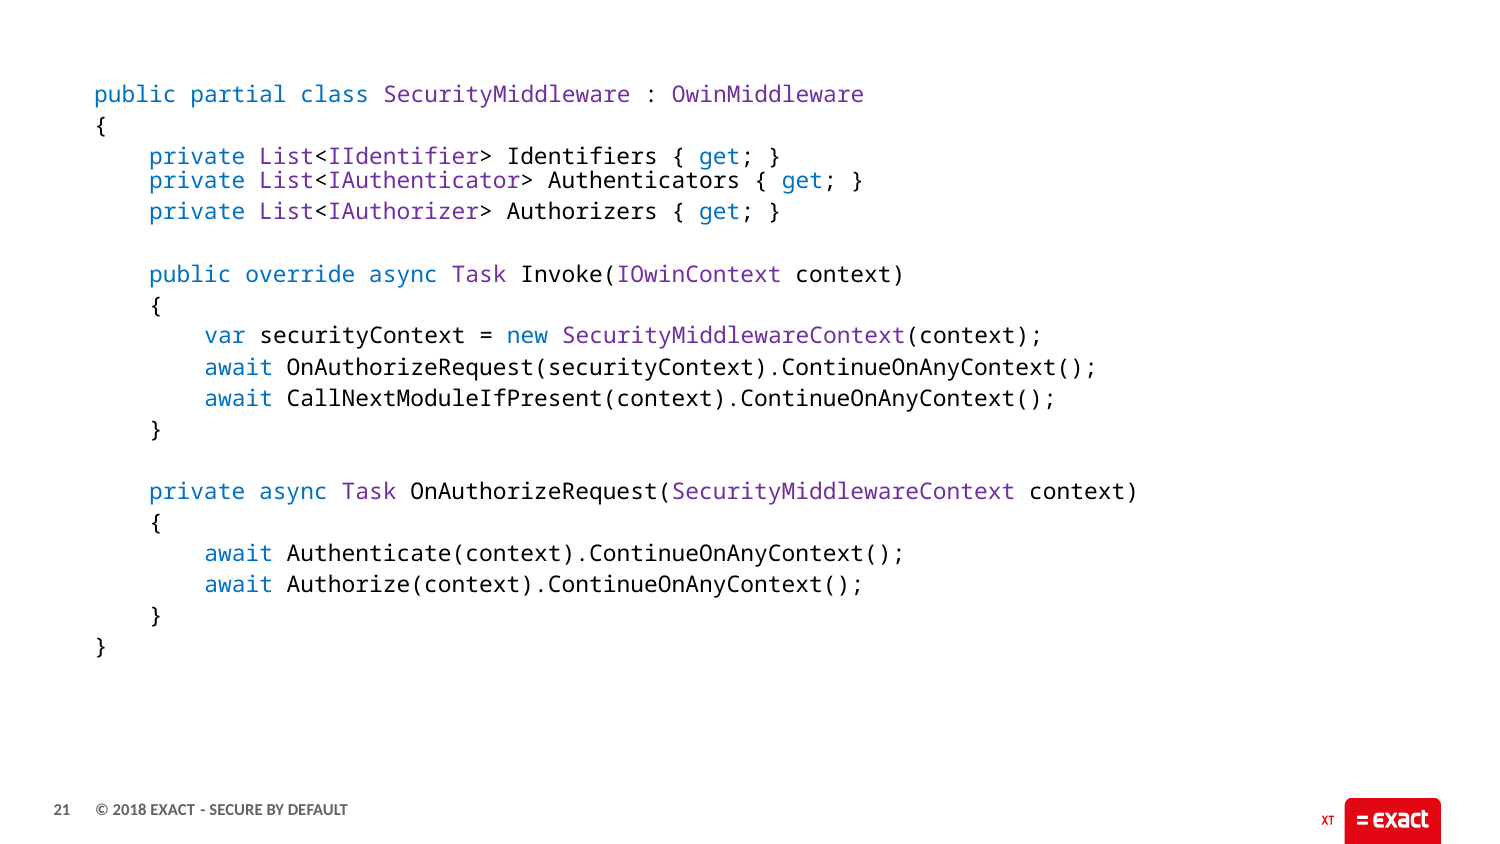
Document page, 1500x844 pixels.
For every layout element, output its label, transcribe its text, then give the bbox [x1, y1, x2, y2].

text_box - Secure by default [185, 786, 826, 832]
text_box 21 [38, 786, 96, 832]
list public partial class SecurityMiddleware : OwinMiddleware { private List<IIdentifier> Identifiers { get; } private List<IAuthenticator> Authenticators { get; } private List<IAuthorizer> Authorizers { get; } public override async Task Invoke(IOwinContext context) { var securityContext = new SecurityMiddlewareContext(context); await OnAuthorizeRequest(securityContext).ContinueOnAnyContext(); await CallNextModuleIfPresent(context).ContinueOnAnyContext(); } private async Task OnAuthorizeRequest(SecurityMiddlewareContext context) { await Authenticate(context).ContinueOnAnyContext(); await Authorize(context).ContinueOnAnyContext(); } } [79, 75, 1421, 752]
